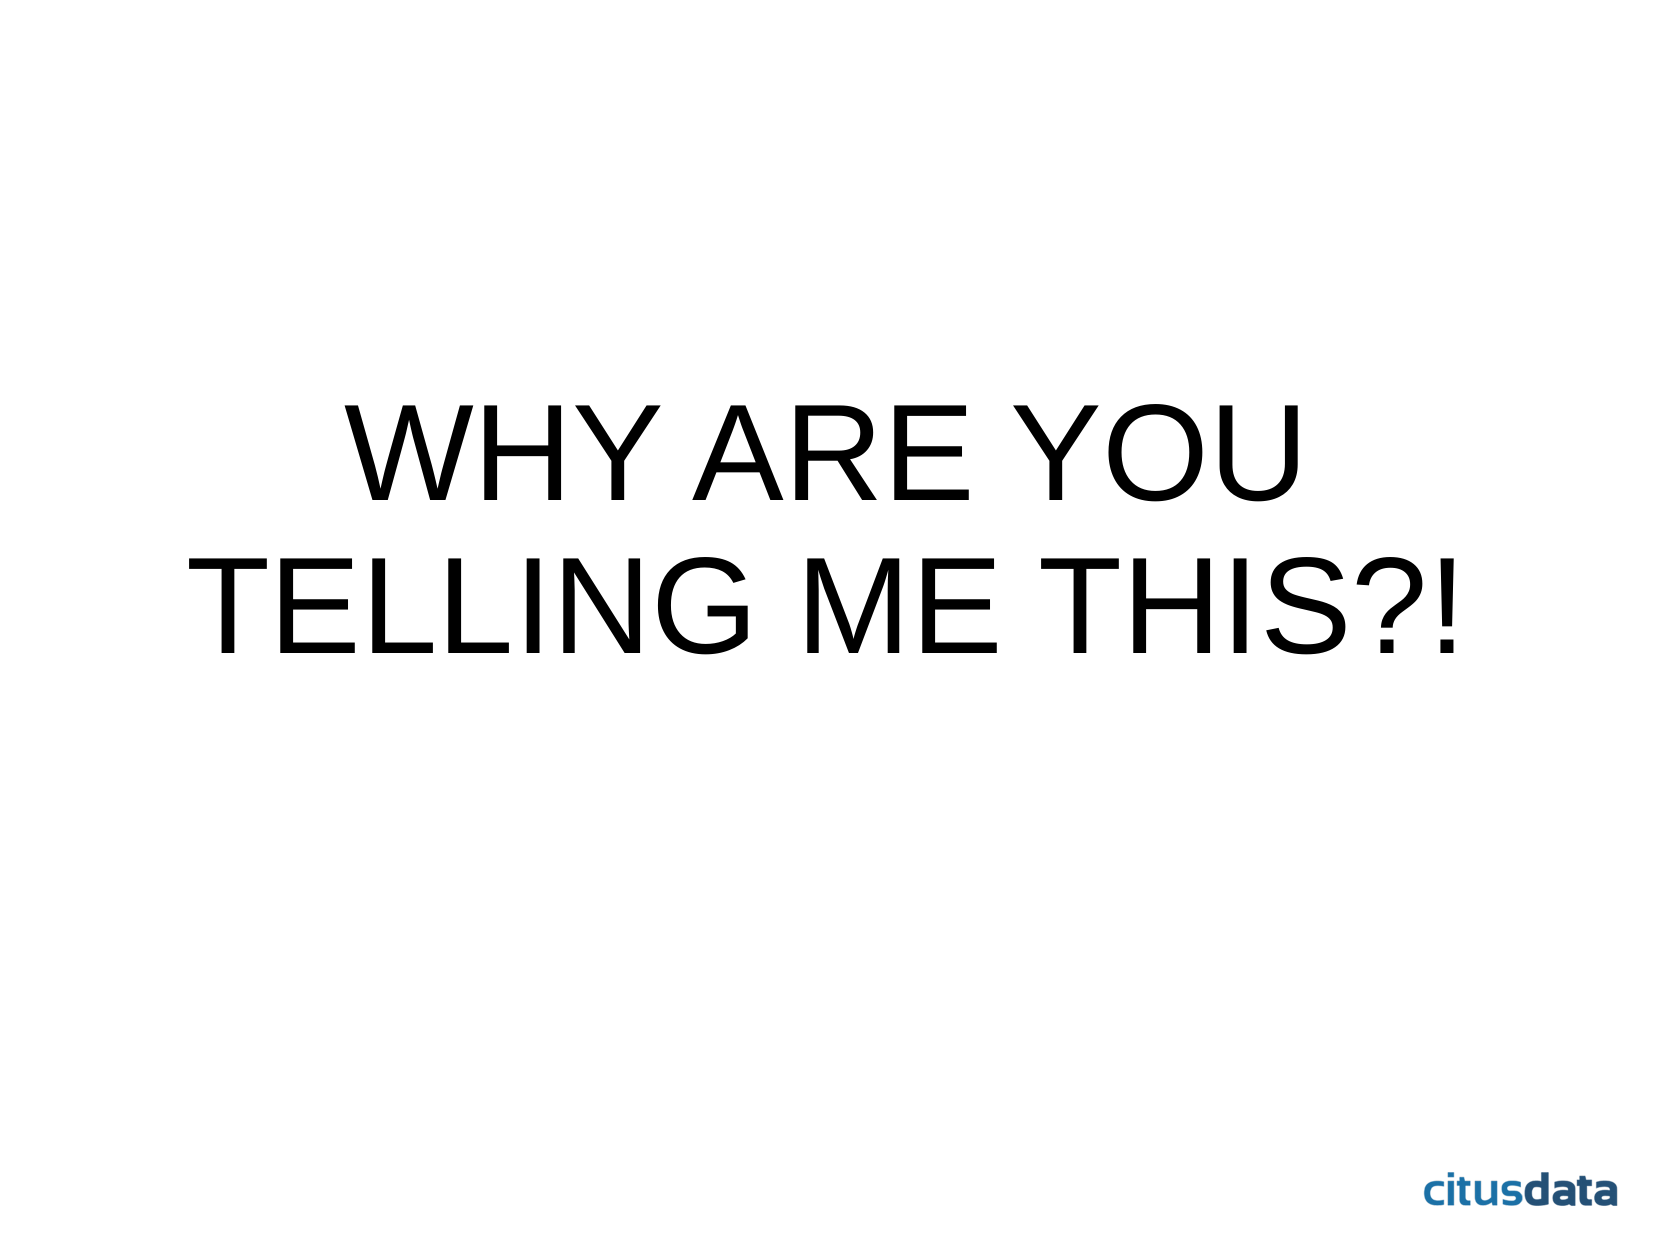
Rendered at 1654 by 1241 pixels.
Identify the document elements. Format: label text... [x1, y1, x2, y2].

picture [1420, 1167, 1622, 1209]
subtitle WHY ARE YOU TELLING ME THIS?! [82, 49, 1571, 1010]
